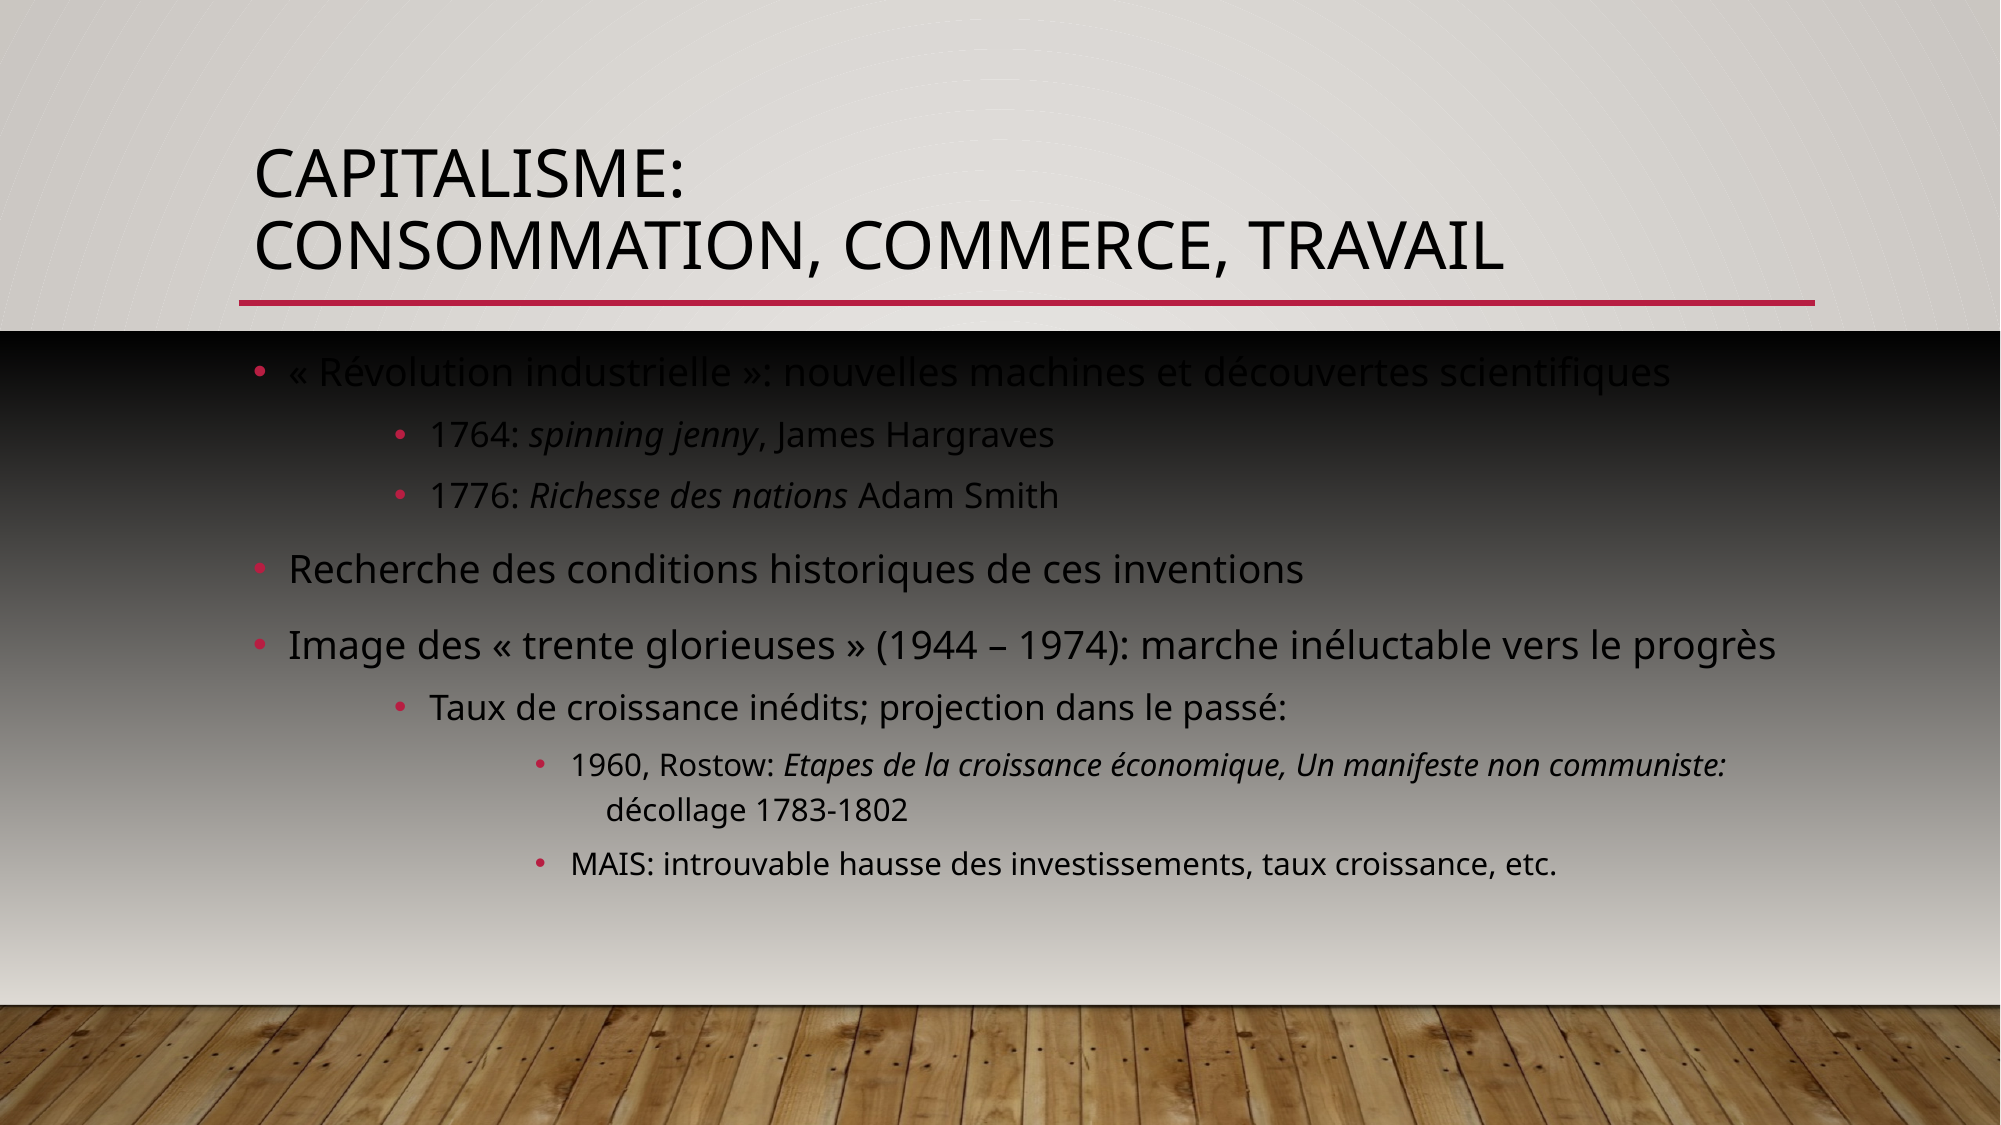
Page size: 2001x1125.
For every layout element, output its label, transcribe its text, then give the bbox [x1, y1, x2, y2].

list « Révolution industrielle »: nouvelles machines et découvertes scientifiques 1764: spinning jenny, James Hargraves 1776: Richesse des nations Adam Smith Recherche des conditions historiques de ces inventions Image des « trente glorieuses » (1944 – 1974): marche inéluctable vers le progrès Taux de croissance inédits; projection dans le passé: 1960, Rostow: Etapes de la croissance économique, Un manifeste non communiste: décollage 1783-1802 MAIS: introuvable hausse des investissements, taux croissance, etc. [238, 330, 1814, 897]
title Capitalisme: consommation, commerce, travail [238, 131, 1814, 305]
